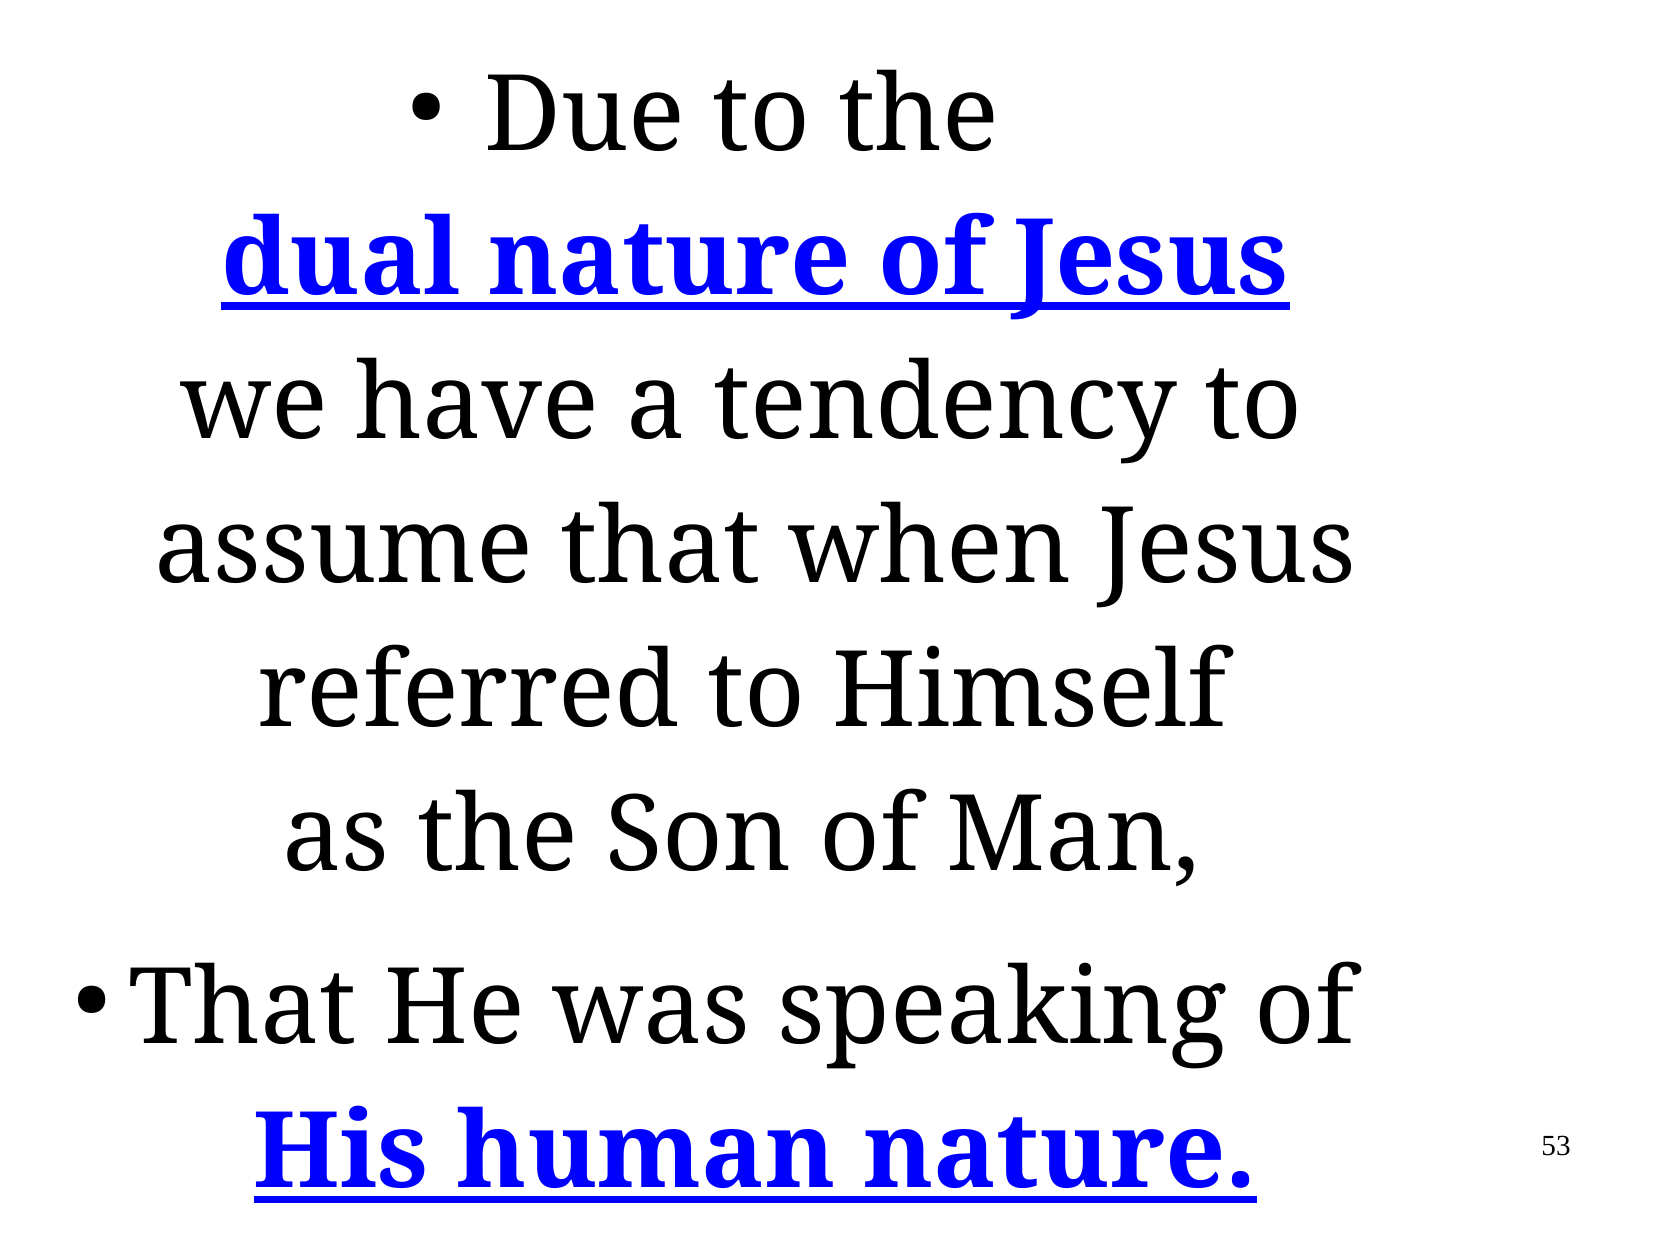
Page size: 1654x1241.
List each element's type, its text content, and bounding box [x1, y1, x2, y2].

list Due to the dual nature of Jesus we have a tendency to assume that when Jesus referred to Himself as the Son of Man, That He was speaking of His human nature. [37, 37, 1613, 1238]
